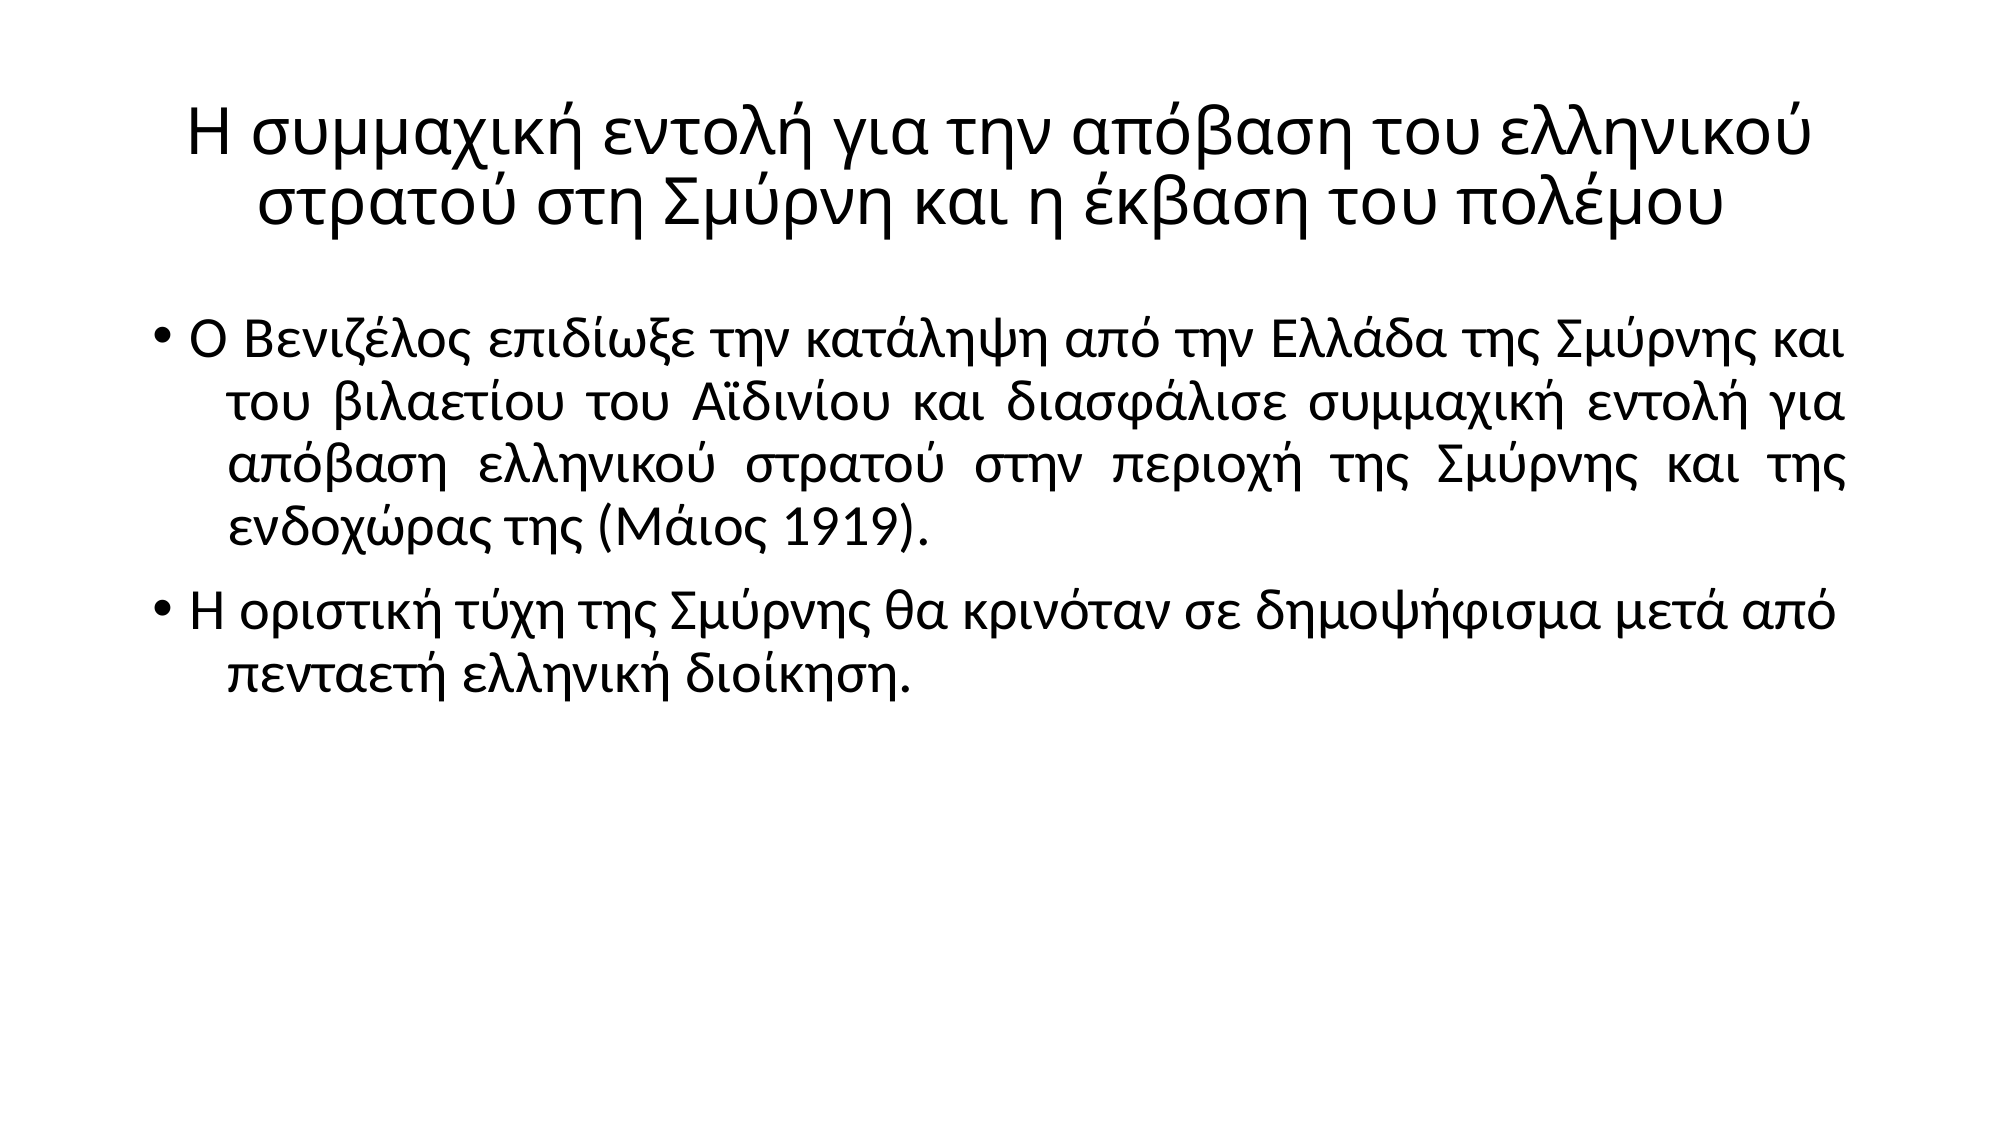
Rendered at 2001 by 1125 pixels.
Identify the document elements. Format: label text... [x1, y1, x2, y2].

list Ο Βενιζέλος επιδίωξε την κατάληψη από την Ελλάδα της Σμύρνης και του βιλαετίου του Αϊδινίου και διασφάλισε συμμαχική εντολή για απόβαση ελληνικού στρατού στην περιοχή της Σμύρνης και της ενδοχώρας της (Μάιος 1919). Η οριστική τύχη της Σμύρνης θα κρινόταν σε δημοψήφισμα μετά από πενταετή ελληνική διοίκηση. [137, 299, 1863, 1014]
title Η συμμαχική εντολή για την απόβαση του ελληνικού στρατού στη Σμύρνη και η έκβαση του πολέμου [137, 59, 1863, 278]
